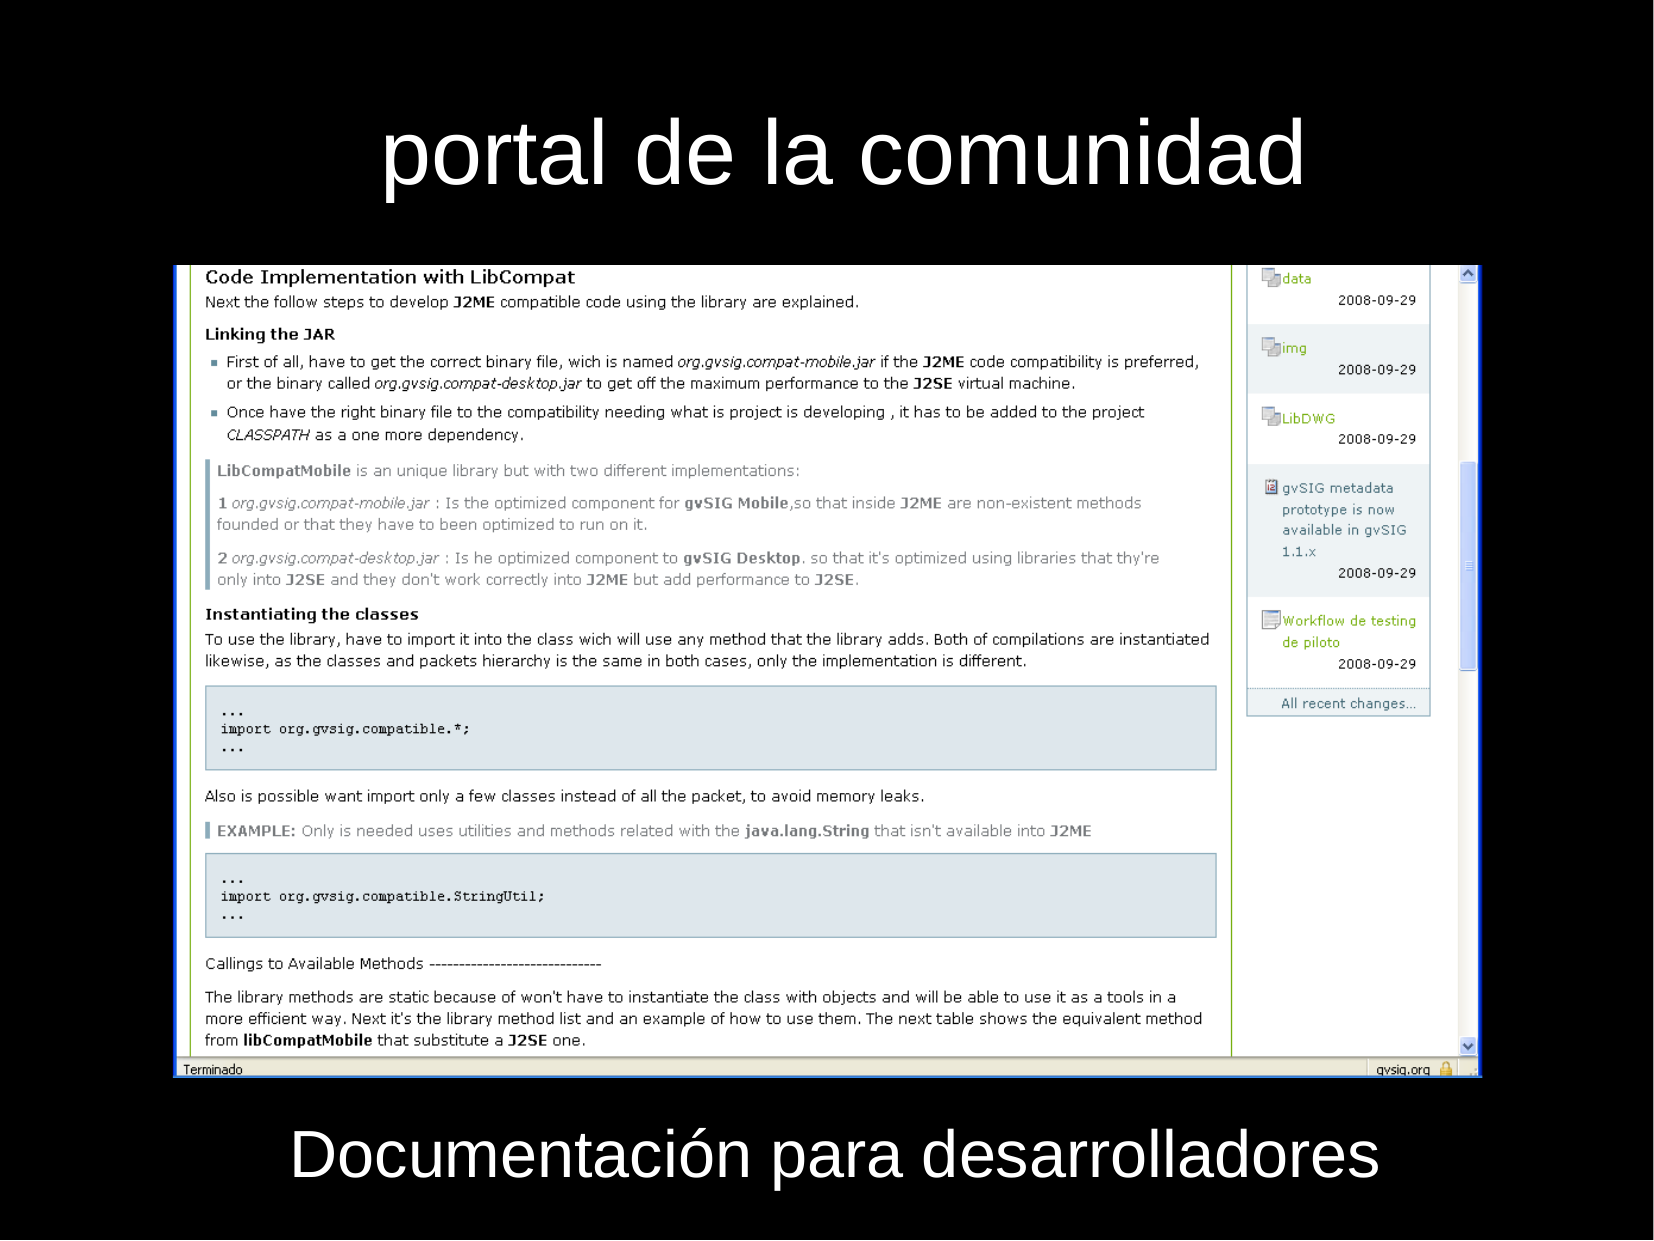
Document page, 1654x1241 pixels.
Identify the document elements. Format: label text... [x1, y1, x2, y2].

list Documentación para desarrolladores [82, 1116, 1571, 1211]
picture [172, 265, 1483, 1078]
title portal de la comunidad [82, 49, 1571, 257]
